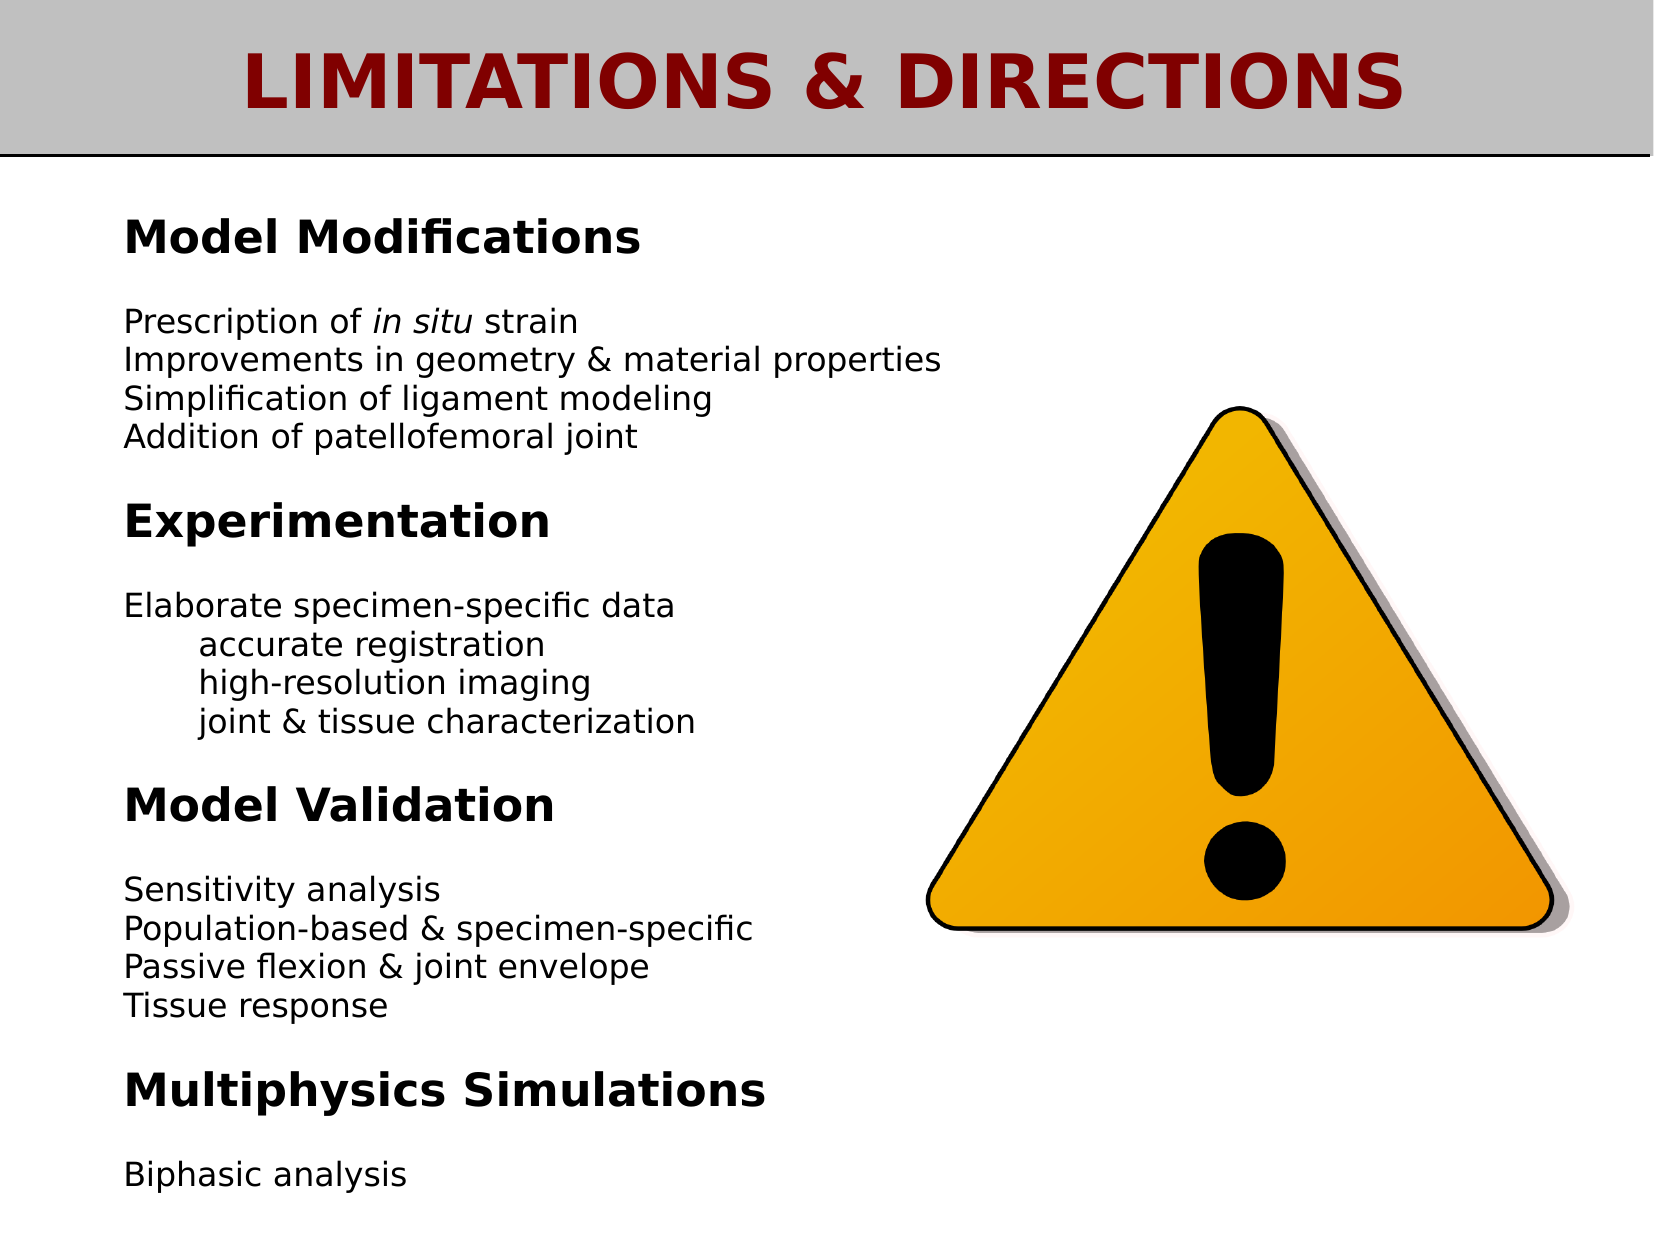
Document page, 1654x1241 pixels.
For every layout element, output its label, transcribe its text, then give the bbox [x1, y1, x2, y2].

text_box [0, 0, 1654, 156]
picture [1064, 396, 1593, 945]
text_box LIMITATIONS & DIRECTIONS [0, 31, 1651, 134]
text_box Model Modifications Prescription of in situ strain Improvements in geometry & material properties Simplification of ligament modeling Addition of patellofemoral joint Experimentation Elaborate specimen-specific data accurate registration high-resolution imaging joint & tissue characterization Model Validation Sensitivity analysis Population-based & specimen-specific Passive flexion & joint envelope Tissue response Multiphysics Simulations Biphasic analysis [108, 203, 1064, 1202]
